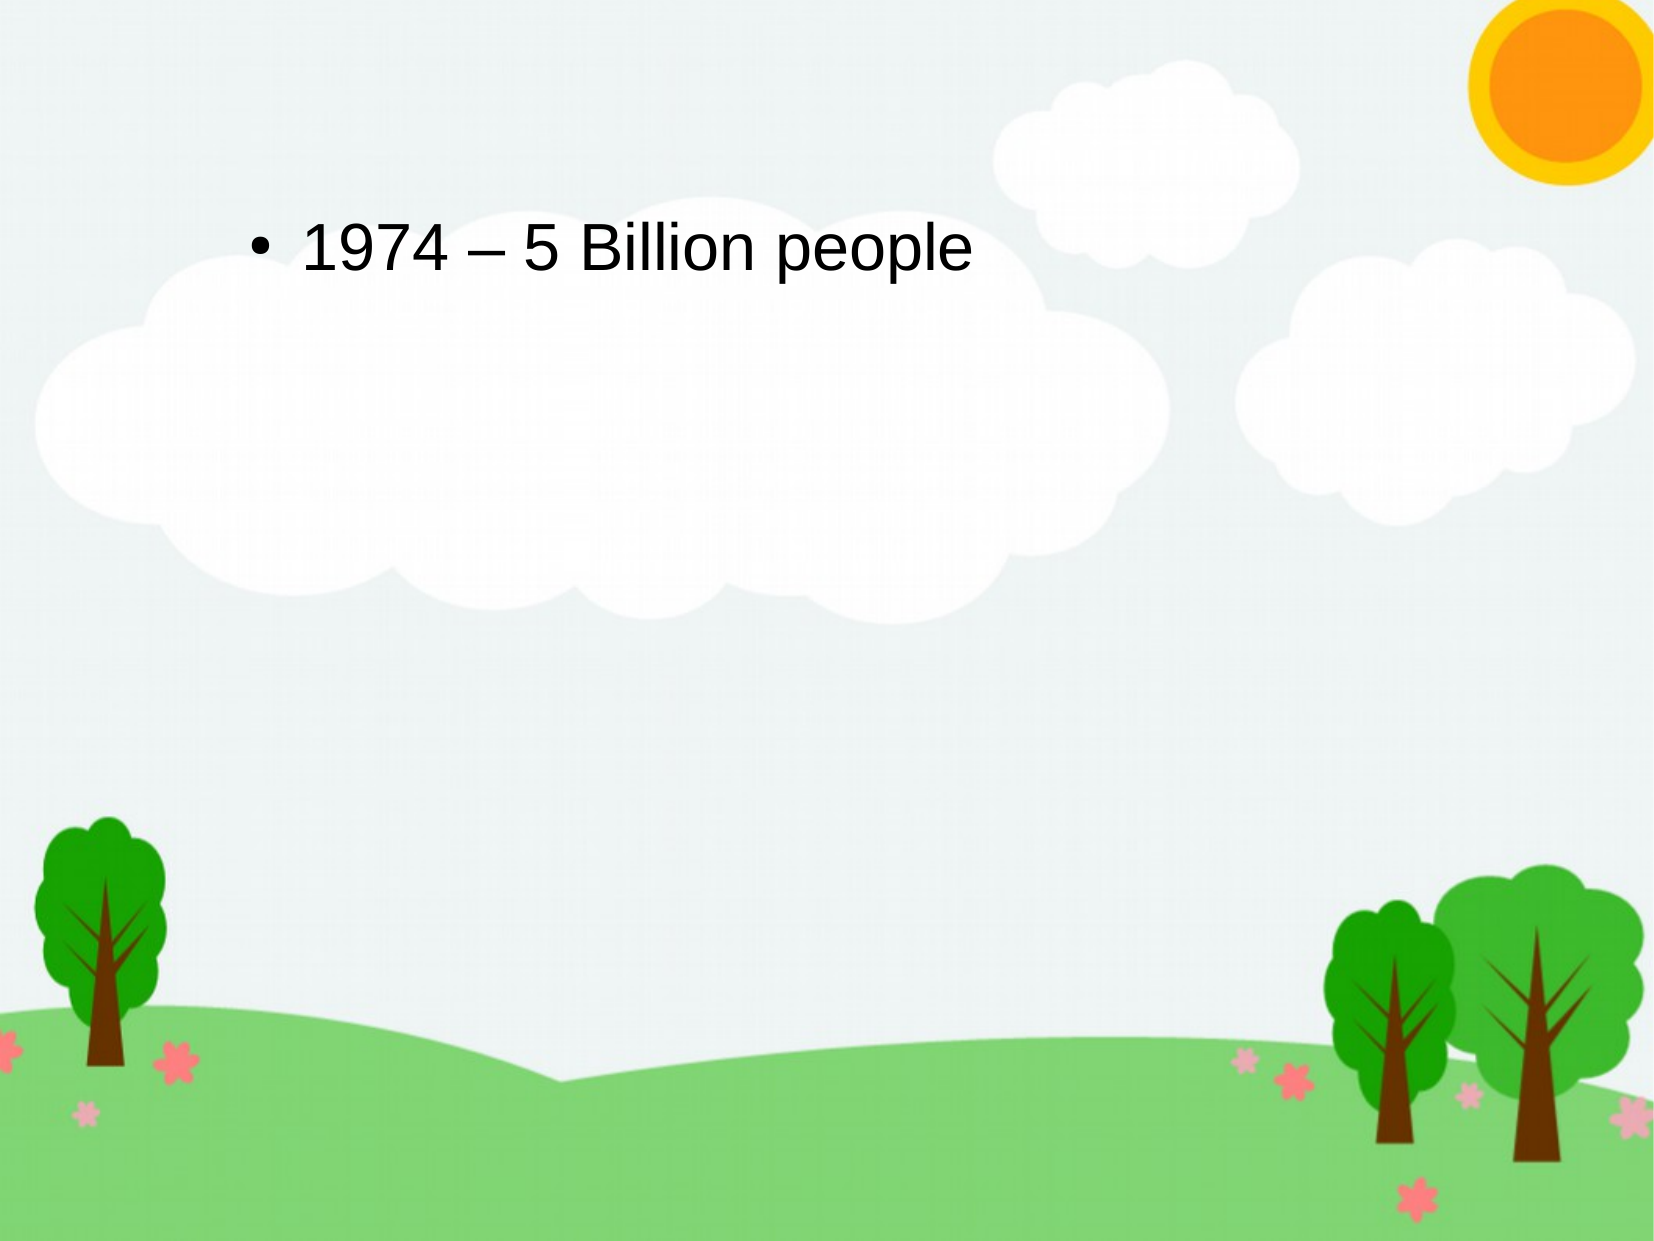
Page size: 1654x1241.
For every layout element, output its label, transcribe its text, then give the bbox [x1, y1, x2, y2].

list 1974 – 5 Billion people [124, 210, 976, 370]
picture [0, 0, 1654, 1241]
